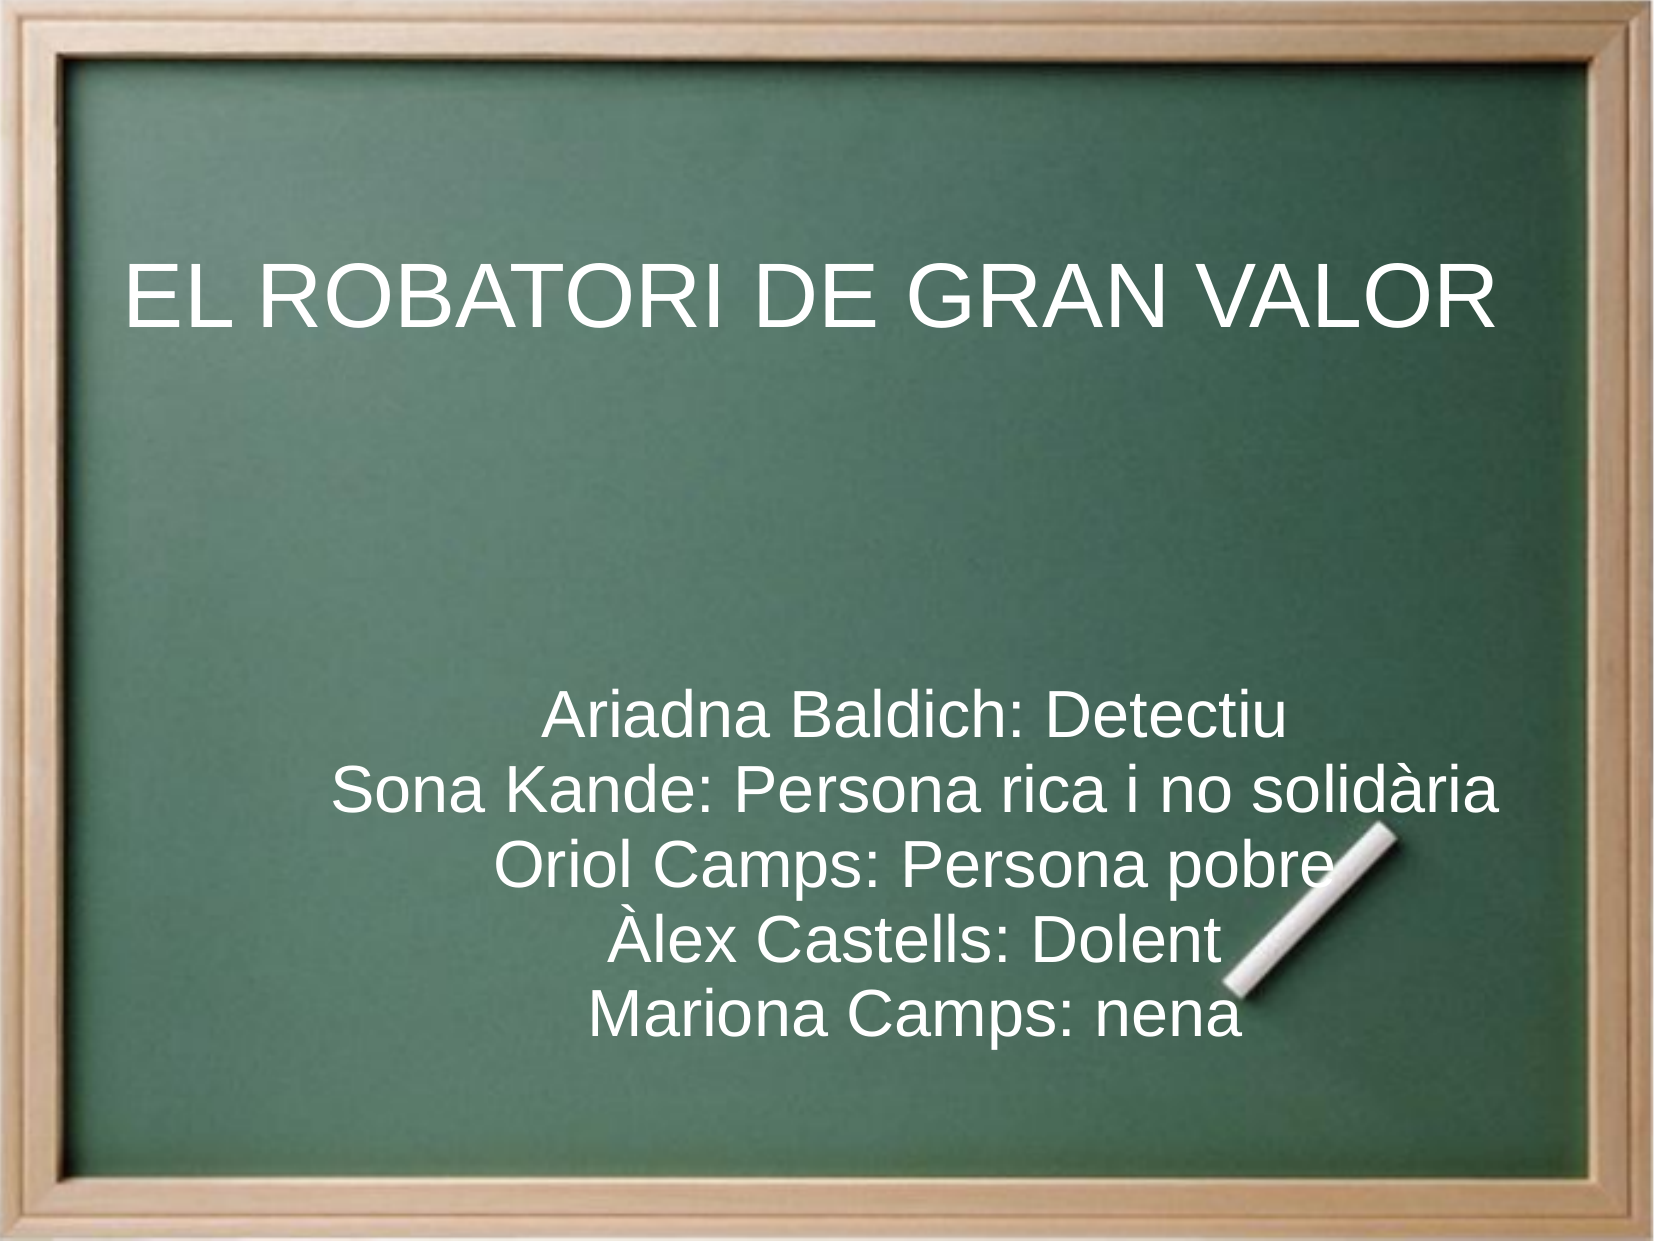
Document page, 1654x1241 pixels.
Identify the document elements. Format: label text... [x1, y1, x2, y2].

title EL ROBATORI DE GRAN VALOR [118, 206, 1506, 384]
picture [0, 0, 1654, 1241]
subtitle Ariadna Baldich: Detectiu Sona Kande: Persona rica i no solidària Oriol Camps: Persona pobre Àlex Castells: Dolent Mariona Camps: nena [324, 303, 1506, 1126]
